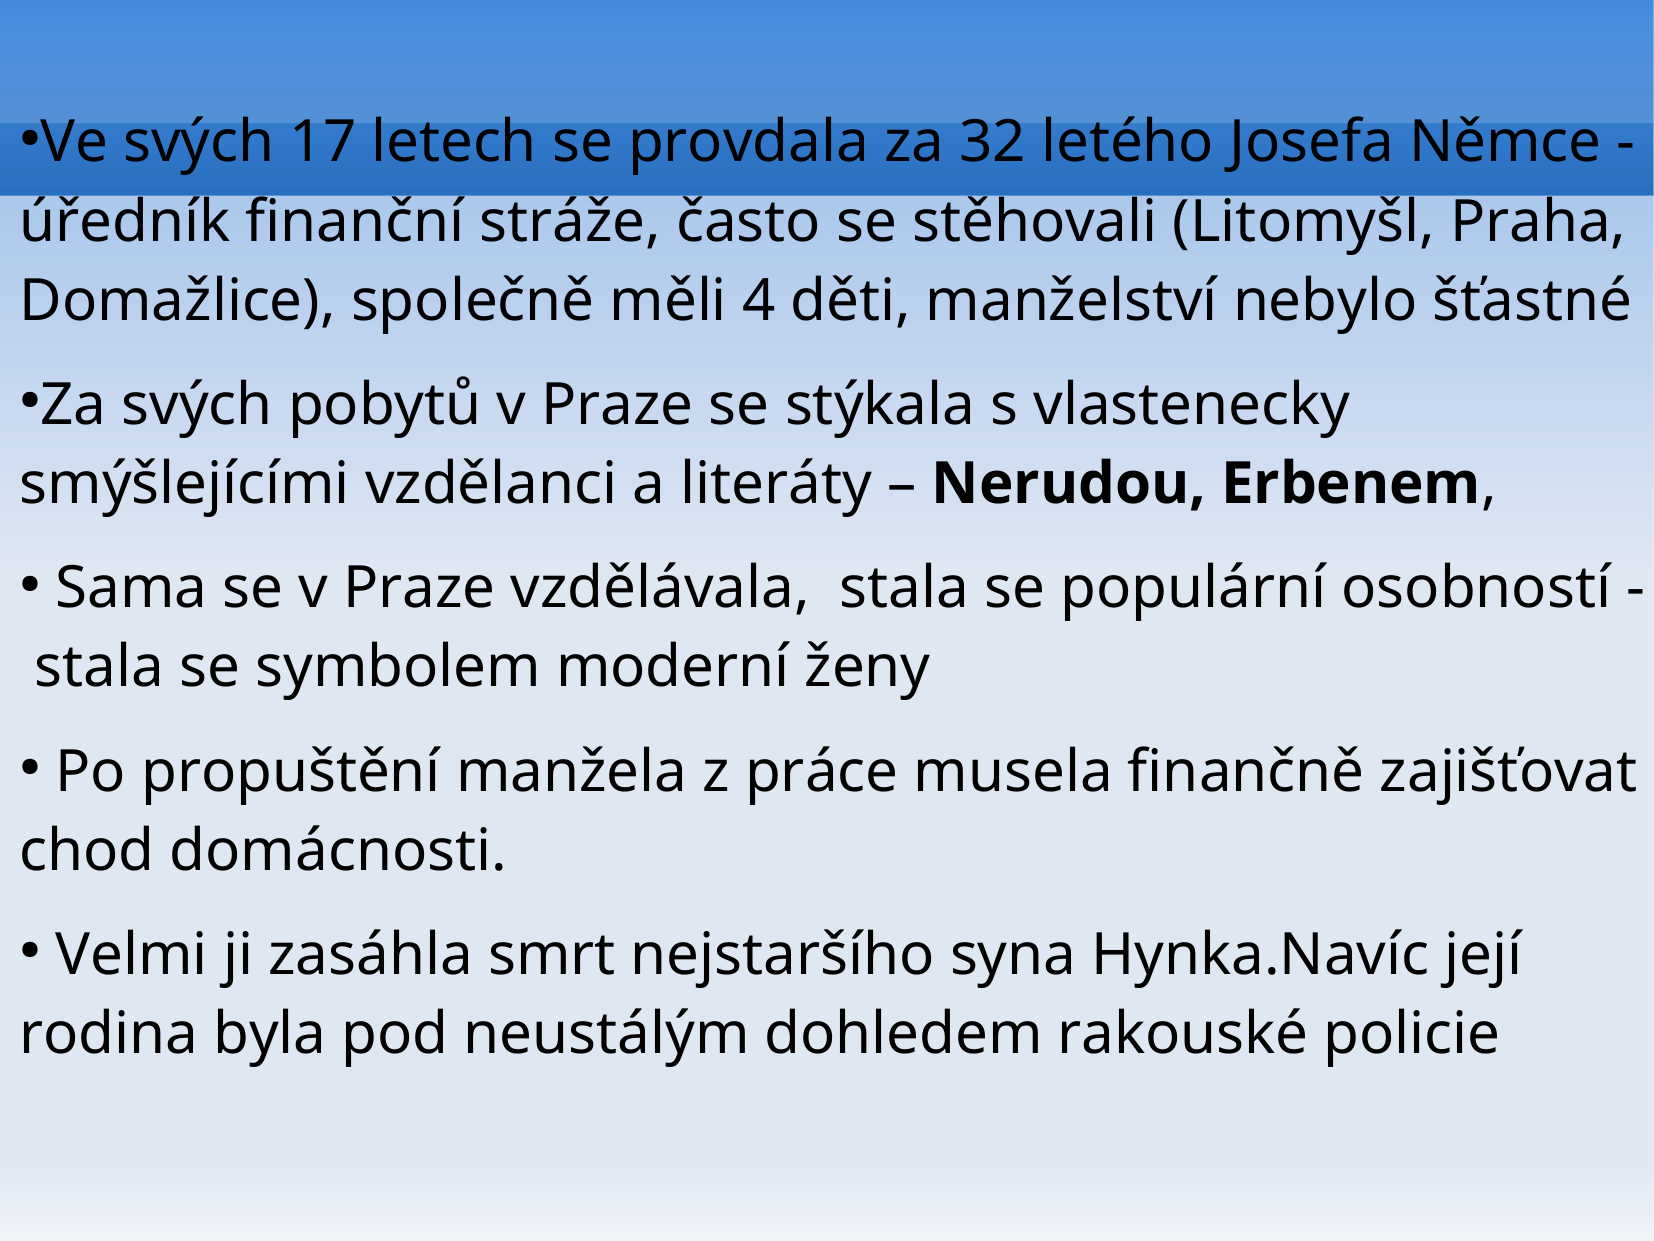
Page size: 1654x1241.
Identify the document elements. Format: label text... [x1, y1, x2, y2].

picture [0, 0, 1654, 1241]
text_box Ve svých 17 letech se provdala za 32 letého Josefa Němce - úředník finanční stráže, často se stěhovali (Litomyšl, Praha, Domažlice), společně měli 4 děti, manželství nebylo šťastné Za svých pobytů v Praze se stýkala s vlastenecky smýšlejícími vzdělanci a literáty – Nerudou, Erbenem, Sama se v Praze vzdělávala, stala se populární osobností - stala se symbolem moderní ženy Po propuštění manžela z práce musela finančně zajišťovat chod domácnosti. Velmi ji zasáhla smrt nejstaršího syna Hynka.Navíc její rodina byla pod neustálým dohledem rakouské policie [4, 92, 1654, 1094]
